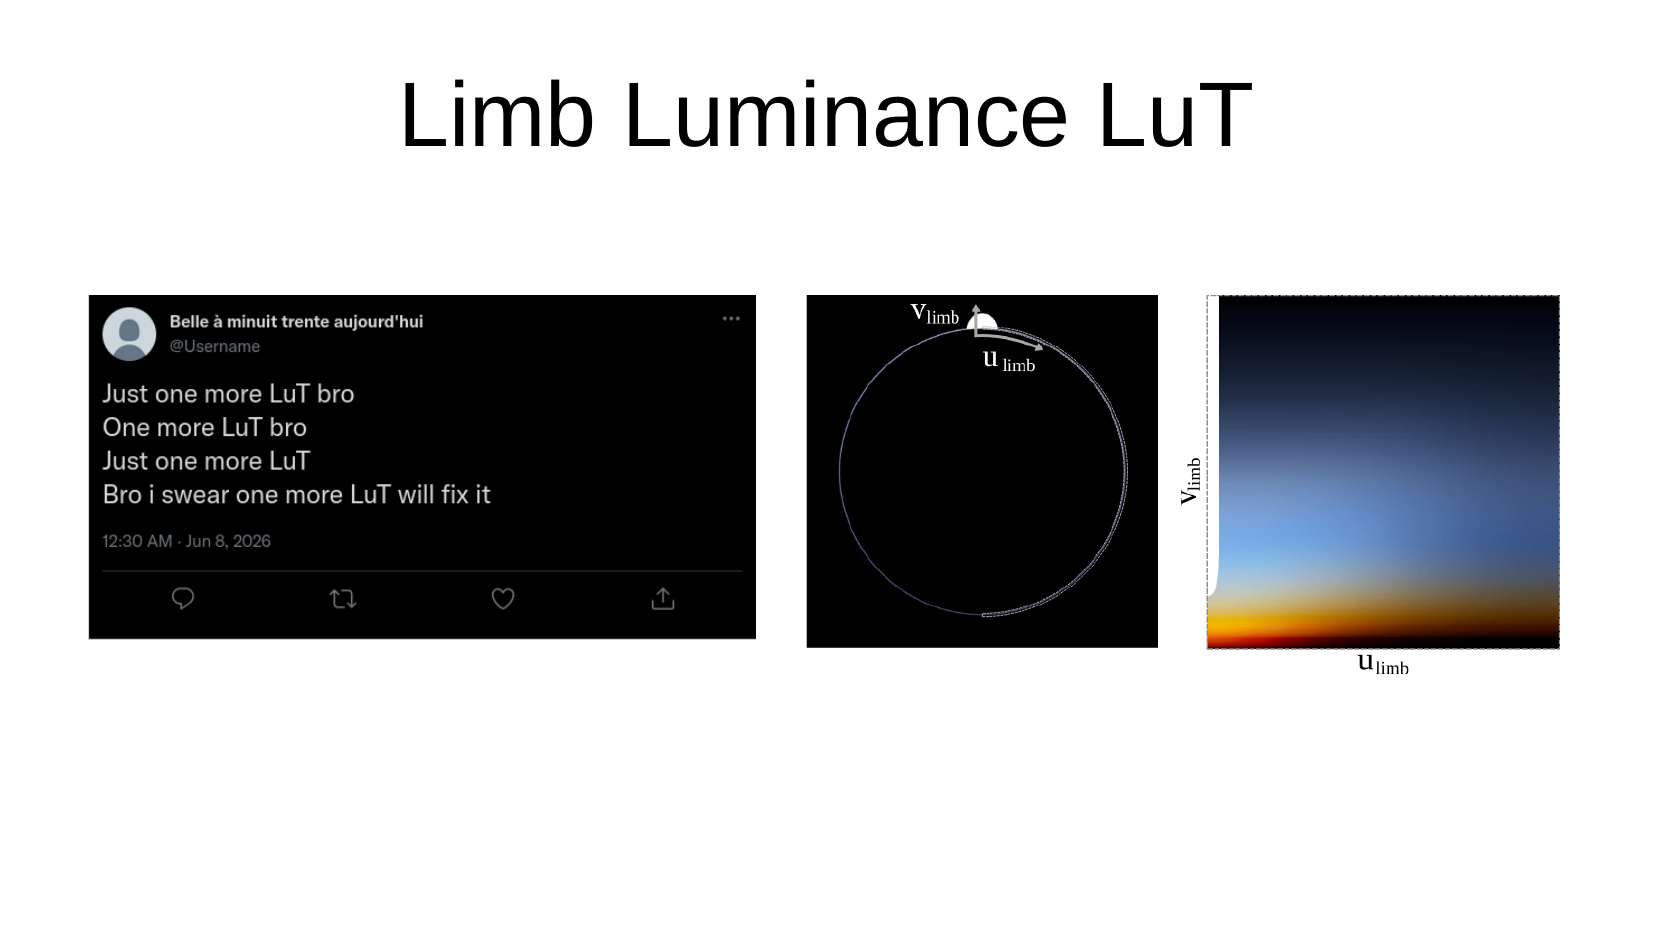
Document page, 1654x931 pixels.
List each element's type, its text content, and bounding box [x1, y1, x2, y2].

picture [88, 295, 756, 640]
picture [798, 290, 1565, 680]
title Limb Luminance LuT [82, 37, 1571, 193]
